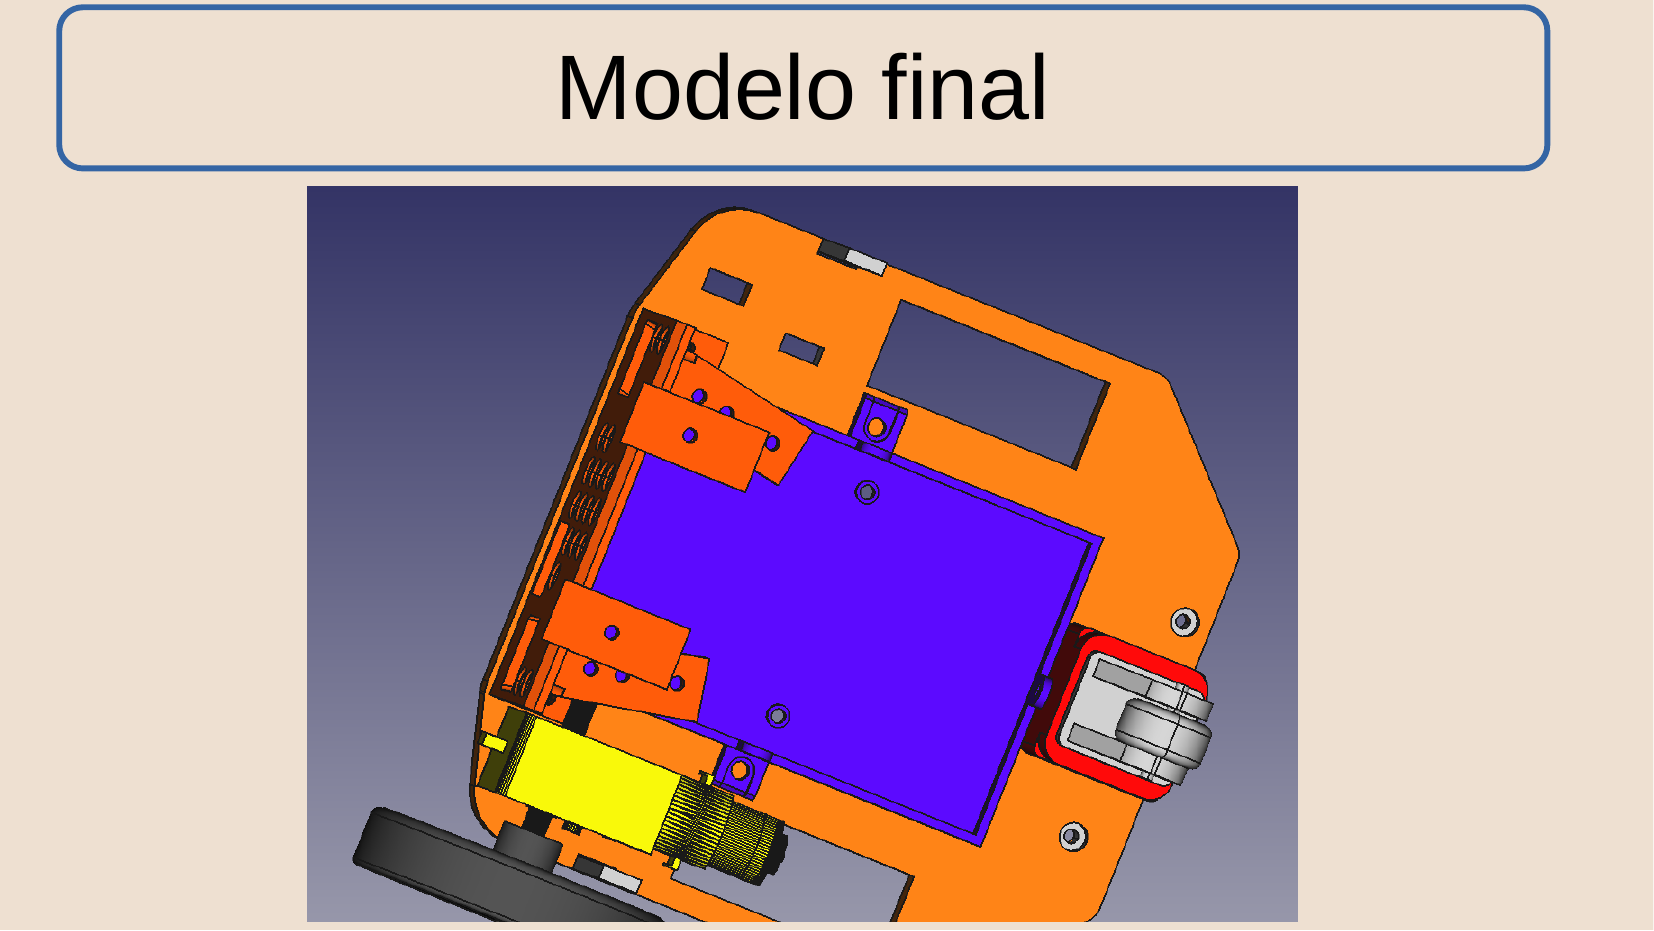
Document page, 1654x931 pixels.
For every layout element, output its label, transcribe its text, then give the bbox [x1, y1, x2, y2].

picture [307, 186, 1298, 922]
title Modelo final [59, 7, 1548, 169]
